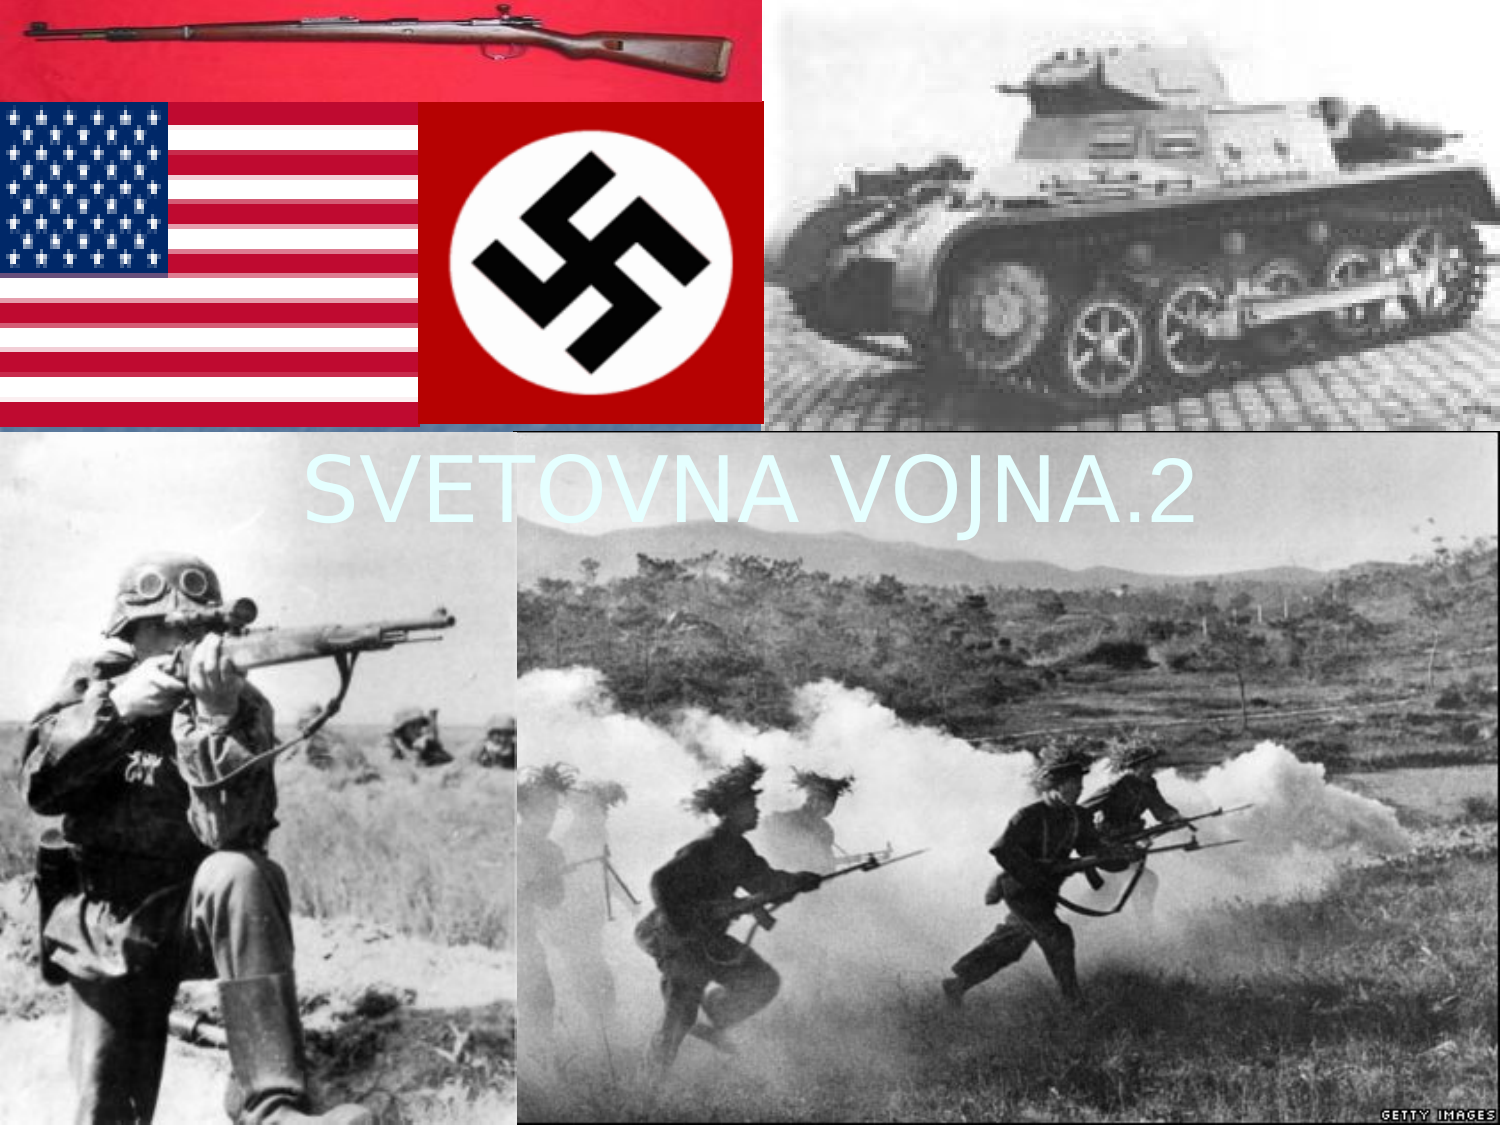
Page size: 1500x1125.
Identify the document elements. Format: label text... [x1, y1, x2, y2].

picture [0, 0, 1500, 1125]
title 2.SVETOVNA VOJNA [100, 302, 1400, 669]
